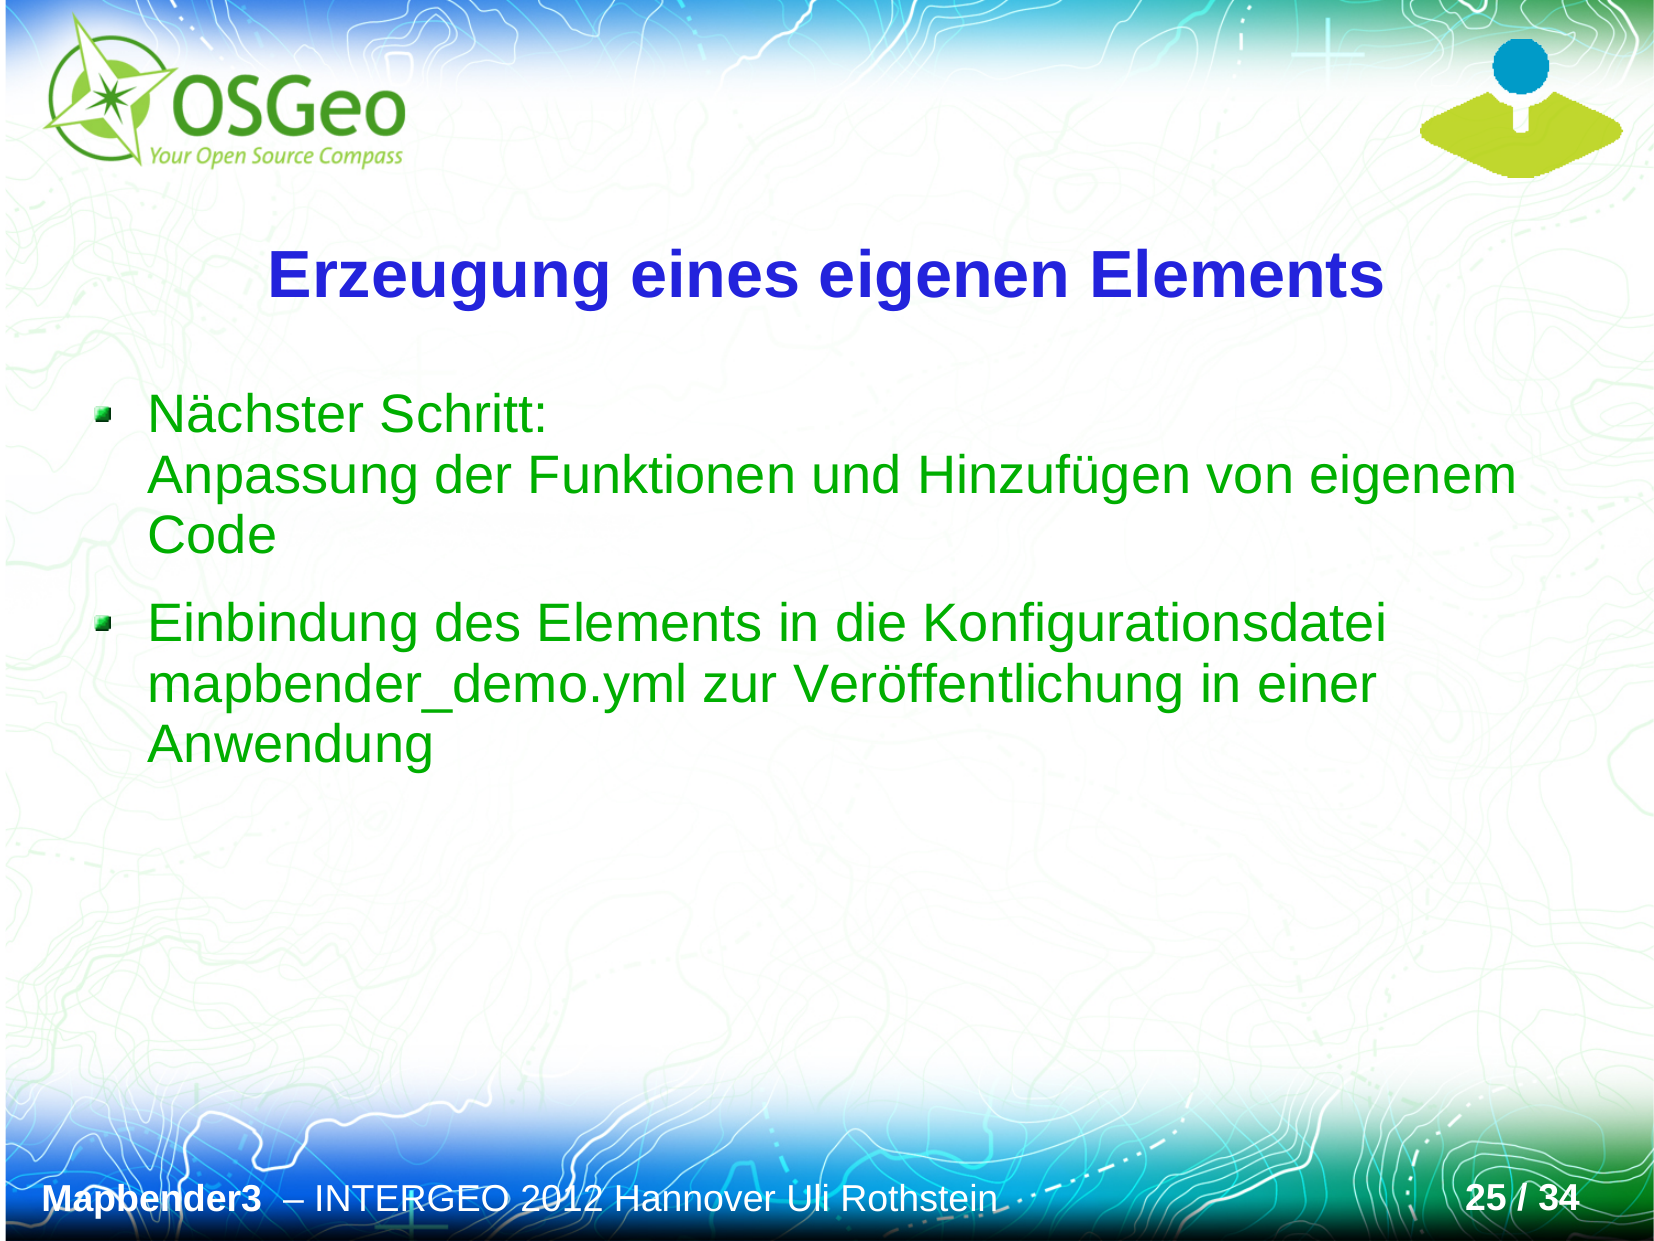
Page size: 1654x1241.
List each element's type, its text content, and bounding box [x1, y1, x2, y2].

list Nächster Schritt: Anpassung der Funktionen und Hinzufügen von eigenem Code Einbindung des Elements in die Konfigurationsdatei mapbender_demo.yml zur Veröffentlichung in einer Anwendung [76, 383, 1565, 1188]
title Erzeugung eines eigenen Elements [82, 208, 1571, 342]
picture [5, 0, 1654, 1241]
